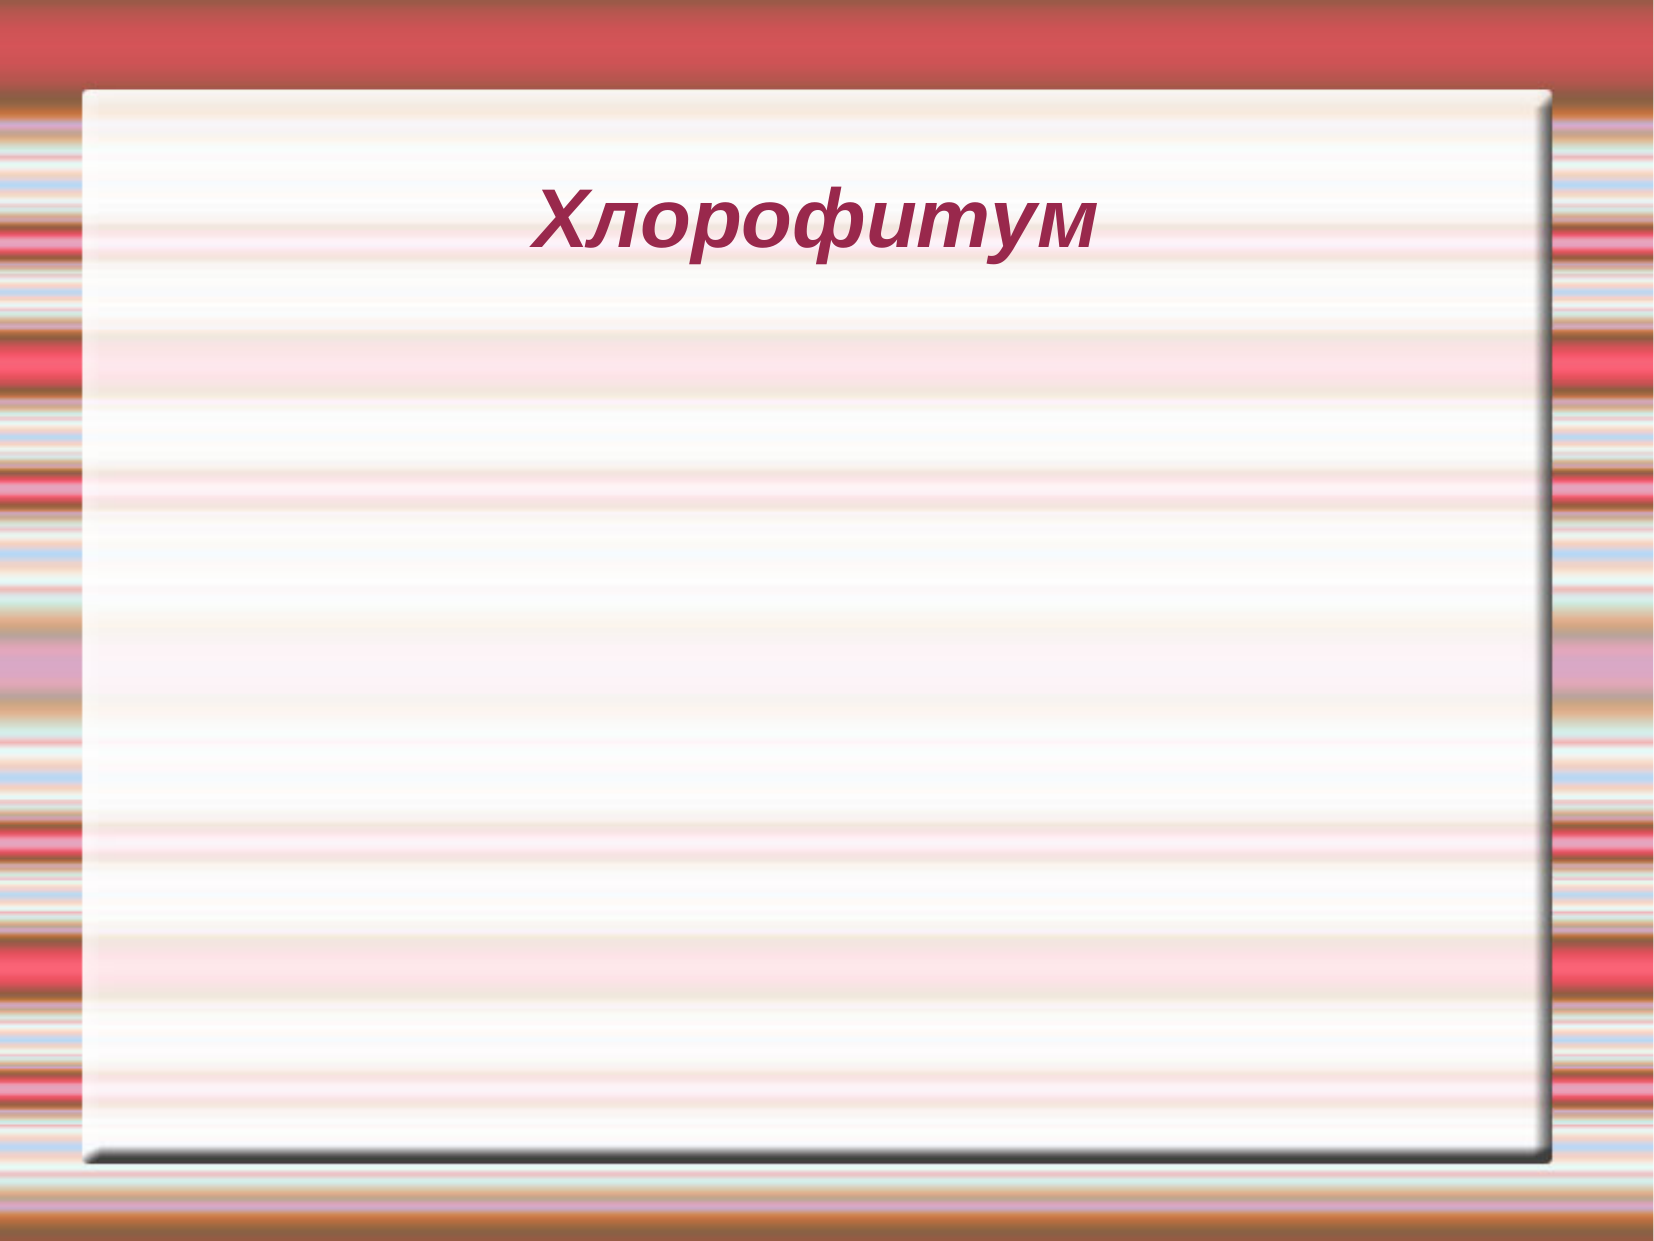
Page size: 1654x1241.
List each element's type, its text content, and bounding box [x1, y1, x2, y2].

chart [134, 350, 1516, 1132]
title Хлорофитум [121, 122, 1534, 315]
picture [0, 0, 1654, 1241]
